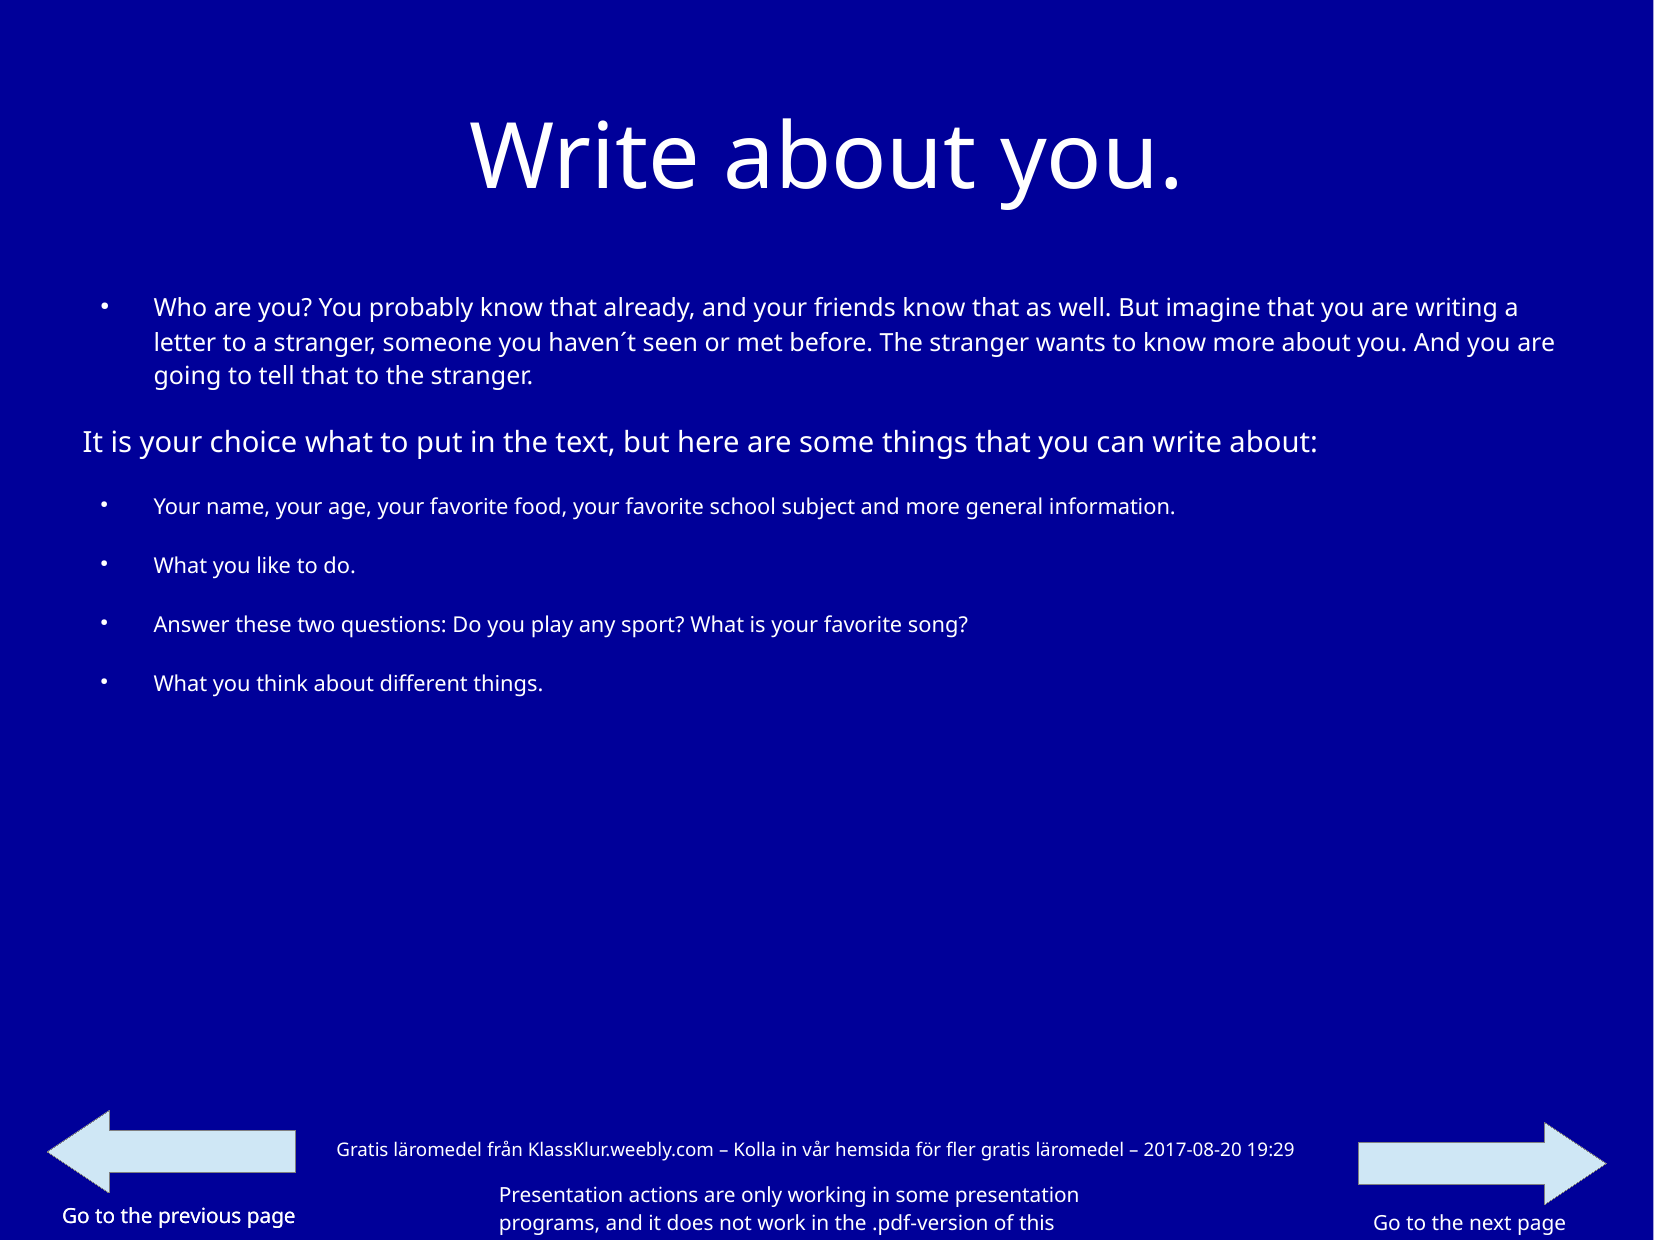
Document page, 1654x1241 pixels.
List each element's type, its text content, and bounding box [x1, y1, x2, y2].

text_box Presentation actions are only working in some presentation programs, and it does not work in the .pdf-version of this presentation. [484, 1172, 1193, 1241]
text_box [1358, 1122, 1607, 1200]
text_box Gratis läromedel från KlassKlur.weebly.com – Kolla in vår hemsida för fler gratis läromedel – 2017-08-20 19:29 [141, 1129, 1489, 1170]
list Who are you? You probably know that already, and your friends know that as well. But imagine that you are writing a letter to a stranger, someone you haven´t seen or met before. The stranger wants to know more about you. And you are going to tell that to the stranger. It is your choice what to put in the text, but here are some things that you can write about: Your name, your age, your favorite food, your favorite school subject and more general information. What you like to do. Answer these two questions: Do you play any sport? What is your favorite song? What you think about different things. [82, 290, 1571, 1109]
text_box Go to the next page [1358, 1200, 1642, 1241]
title Write about you. [82, 49, 1571, 257]
text_box Go to the previous page [47, 1193, 331, 1241]
text_box [47, 1110, 296, 1193]
